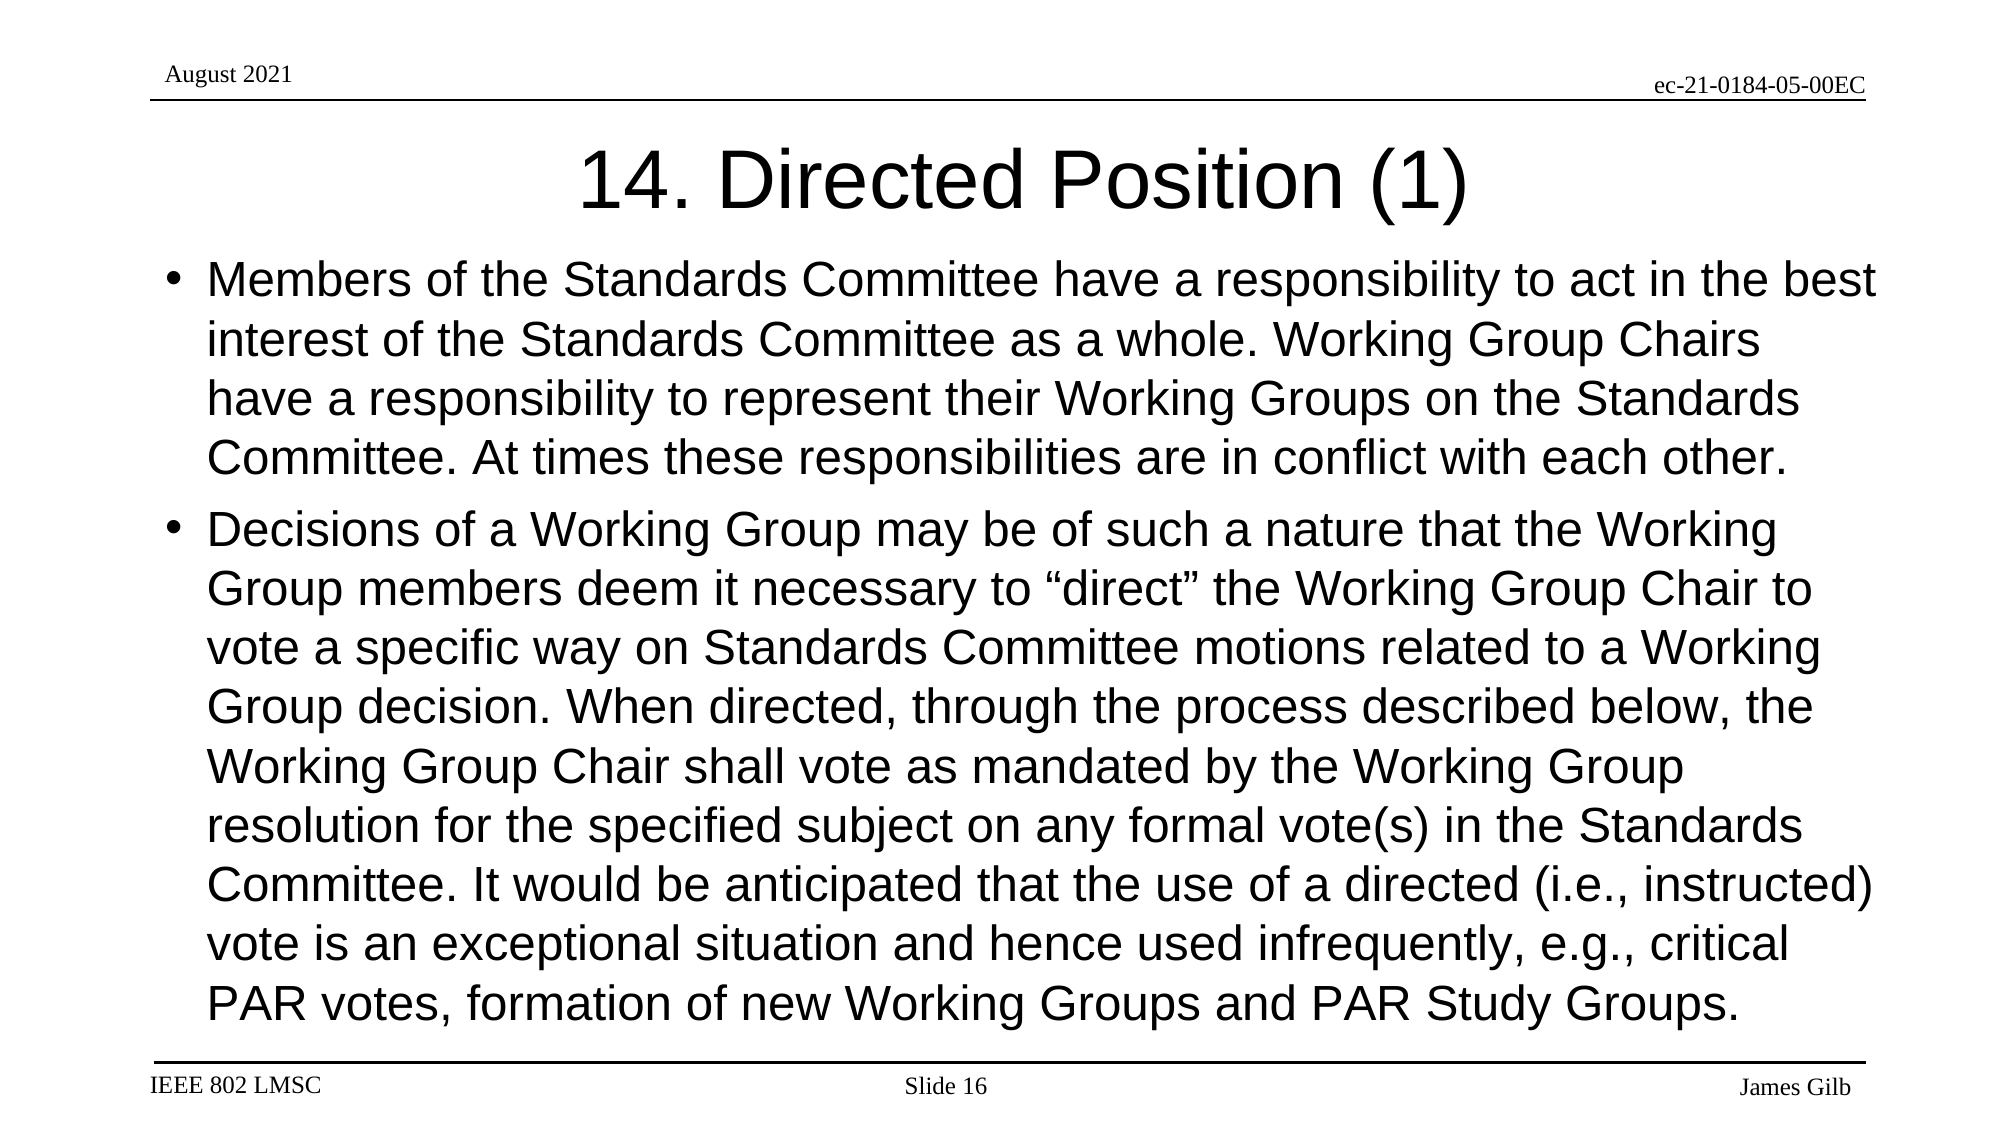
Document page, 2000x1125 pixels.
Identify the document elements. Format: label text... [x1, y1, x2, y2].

list Members of the Standards Committee have a responsibility to act in the best interest of the Standards Committee as a whole. Working Group Chairs have a responsibility to represent their Working Groups on the Standards Committee. At times these responsibilities are in conflict with each other. Decisions of a Working Group may be of such a nature that the Working Group members deem it necessary to “direct” the Working Group Chair to vote a specific way on Standards Committee motions related to a Working Group decision. When directed, through the process described below, the Working Group Chair shall vote as mandated by the Working Group resolution for the specified subject on any formal vote(s) in the Standards Committee. It would be anticipated that the use of a directed (i.e., instructed) vote is an exceptional situation and hence used infrequently, e.g., critical PAR votes, formation of new Working Groups and PAR Study Groups. [149, 239, 1900, 1051]
title 14. Directed Position (1) [149, 112, 1900, 238]
